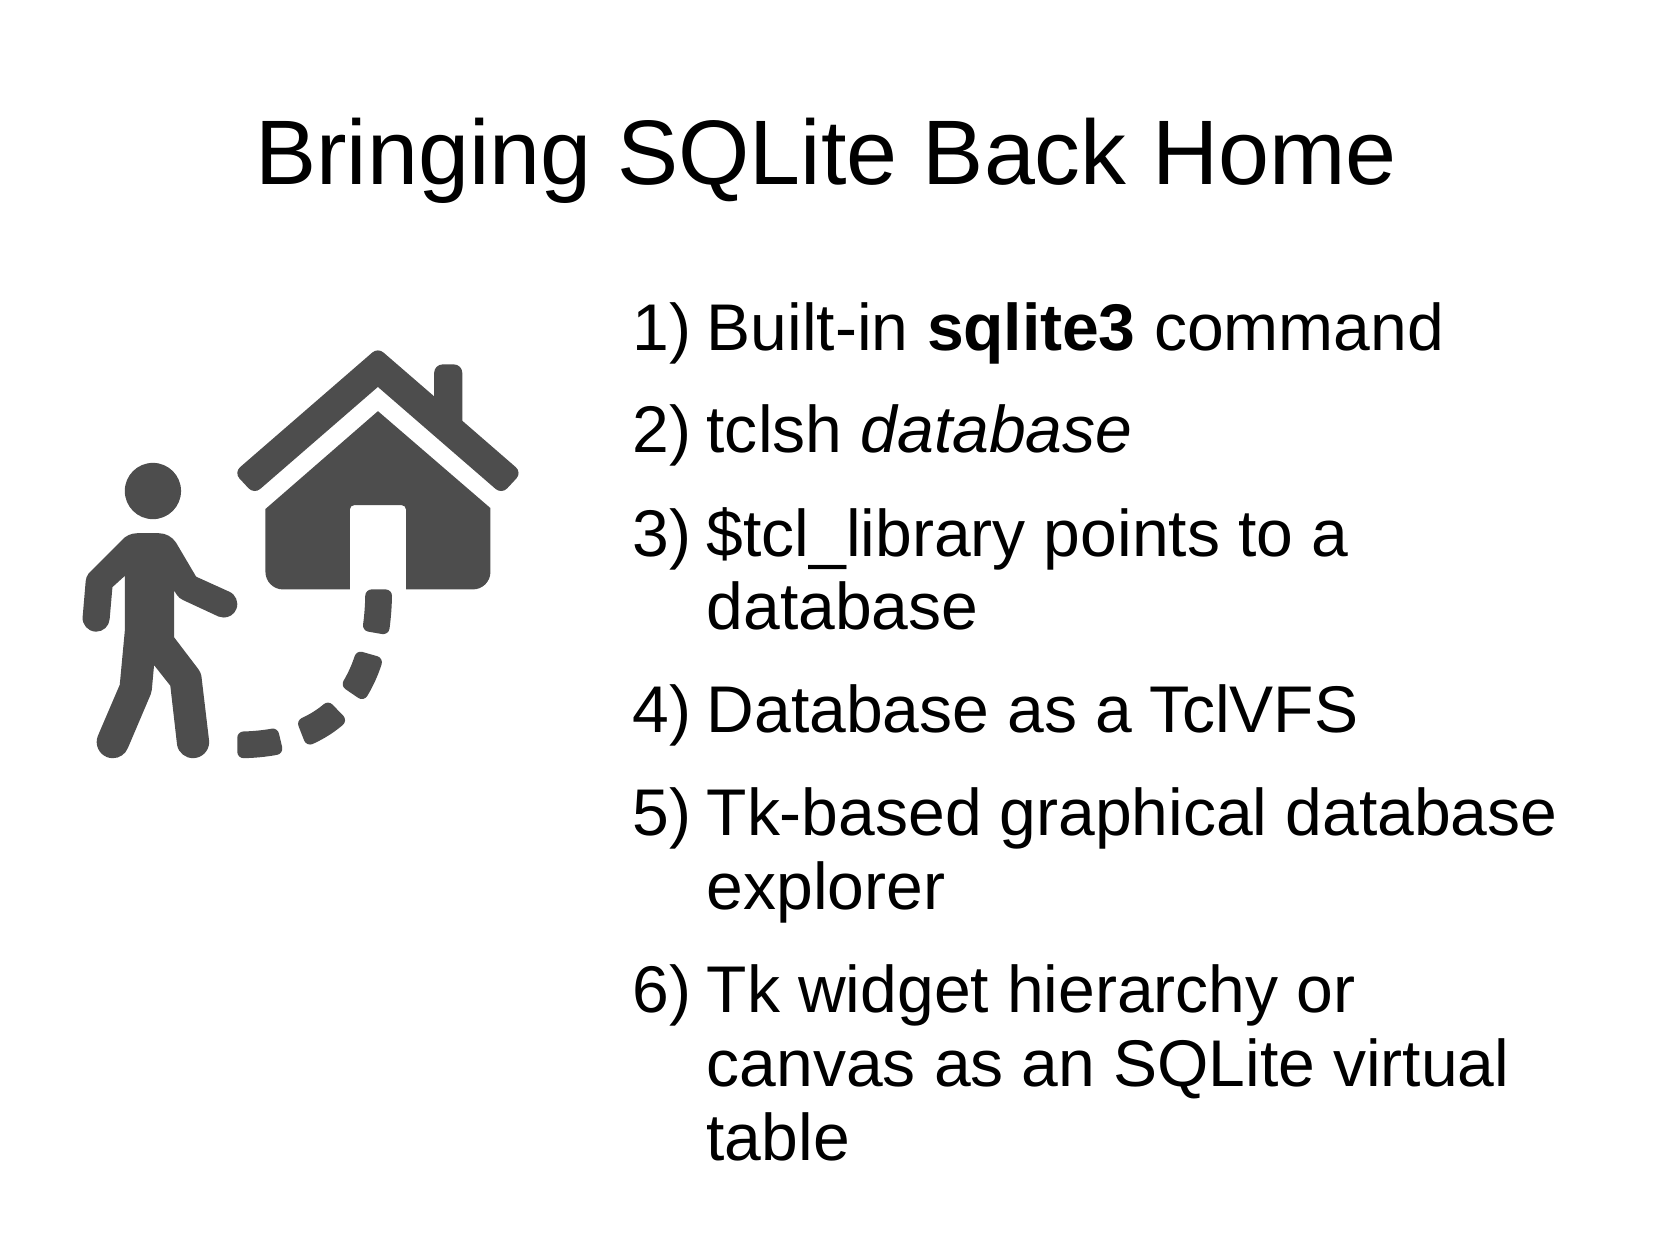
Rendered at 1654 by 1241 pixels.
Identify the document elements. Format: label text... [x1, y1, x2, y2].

list Built-in sqlite3 command tclsh database $tcl_library points to a database Database as a TclVFS Tk-based graphical database explorer Tk widget hierarchy or canvas as an SQLite virtual table [615, 290, 1572, 1186]
title Bringing SQLite Back Home [82, 49, 1571, 257]
picture [82, 336, 533, 787]
